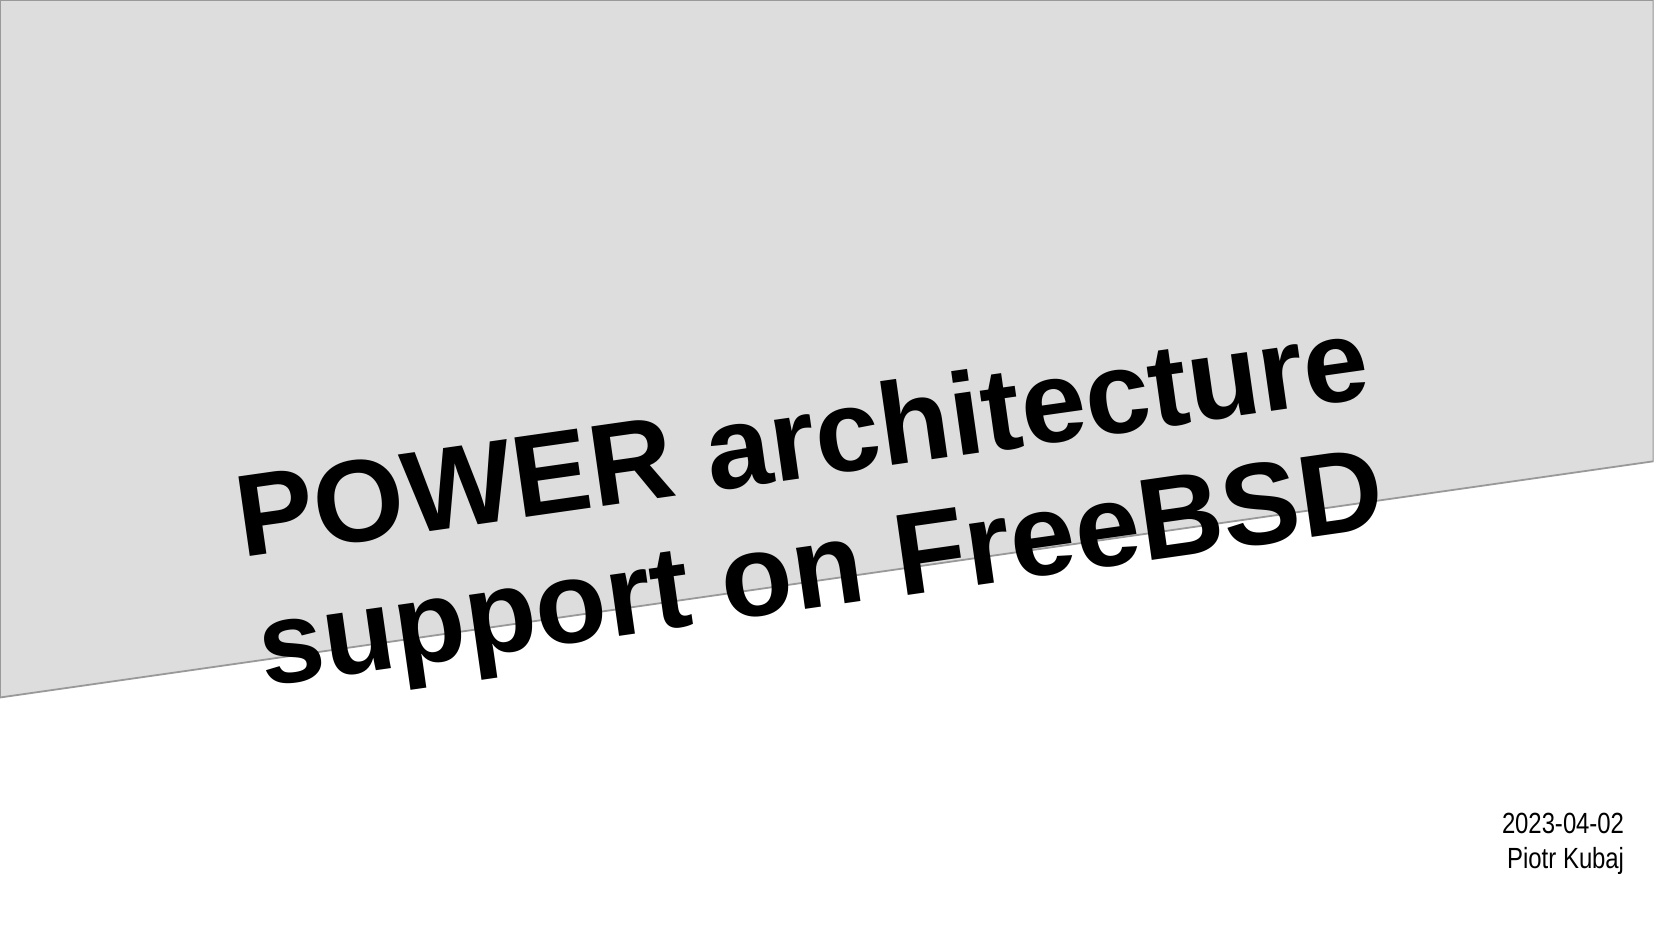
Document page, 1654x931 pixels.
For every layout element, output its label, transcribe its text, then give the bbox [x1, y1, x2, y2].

text_box [100, 478, 1546, 782]
title POWER architecture support on FreeBSD [62, 267, 1562, 737]
